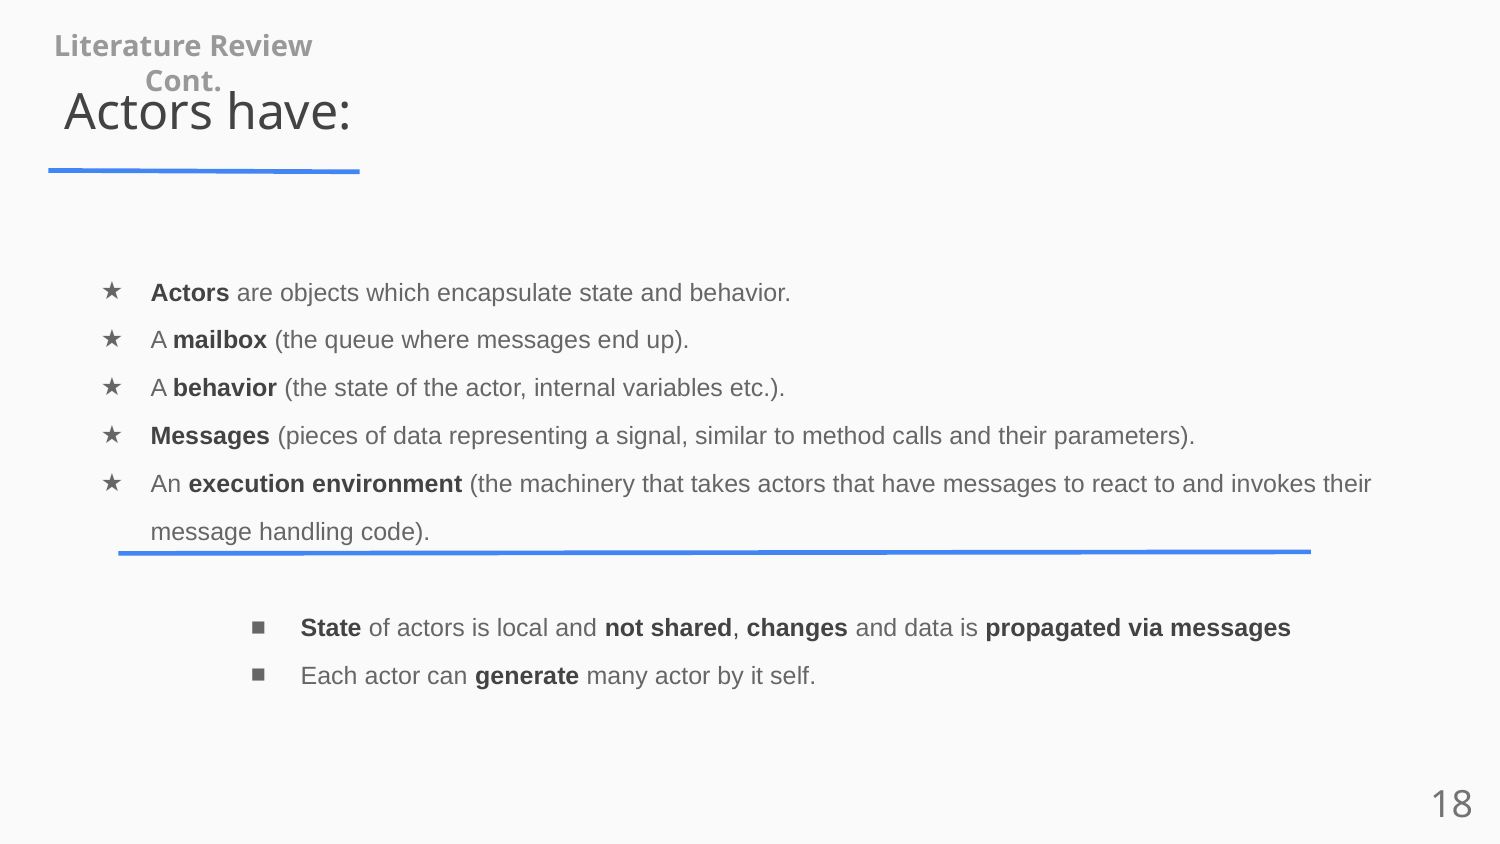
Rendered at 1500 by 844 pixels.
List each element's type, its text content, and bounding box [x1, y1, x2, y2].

text_box Literature Review Cont. [8, 12, 359, 93]
text_box Actors have: [49, 39, 587, 180]
slide_number 18 [1398, 770, 1489, 835]
text_box Actors are objects which encapsulate state and behavior. A mailbox (the queue where messages end up). A behavior (the state of the actor, internal variables etc.). Messages (pieces of data representing a signal, similar to method calls and their parameters). An execution environment (the machinery that takes actors that have messages to react to and invokes their message handling code). State of actors is local and not shared, changes and data is propagated via messages Each actor can generate many actor by it self. [60, 283, 1464, 665]
